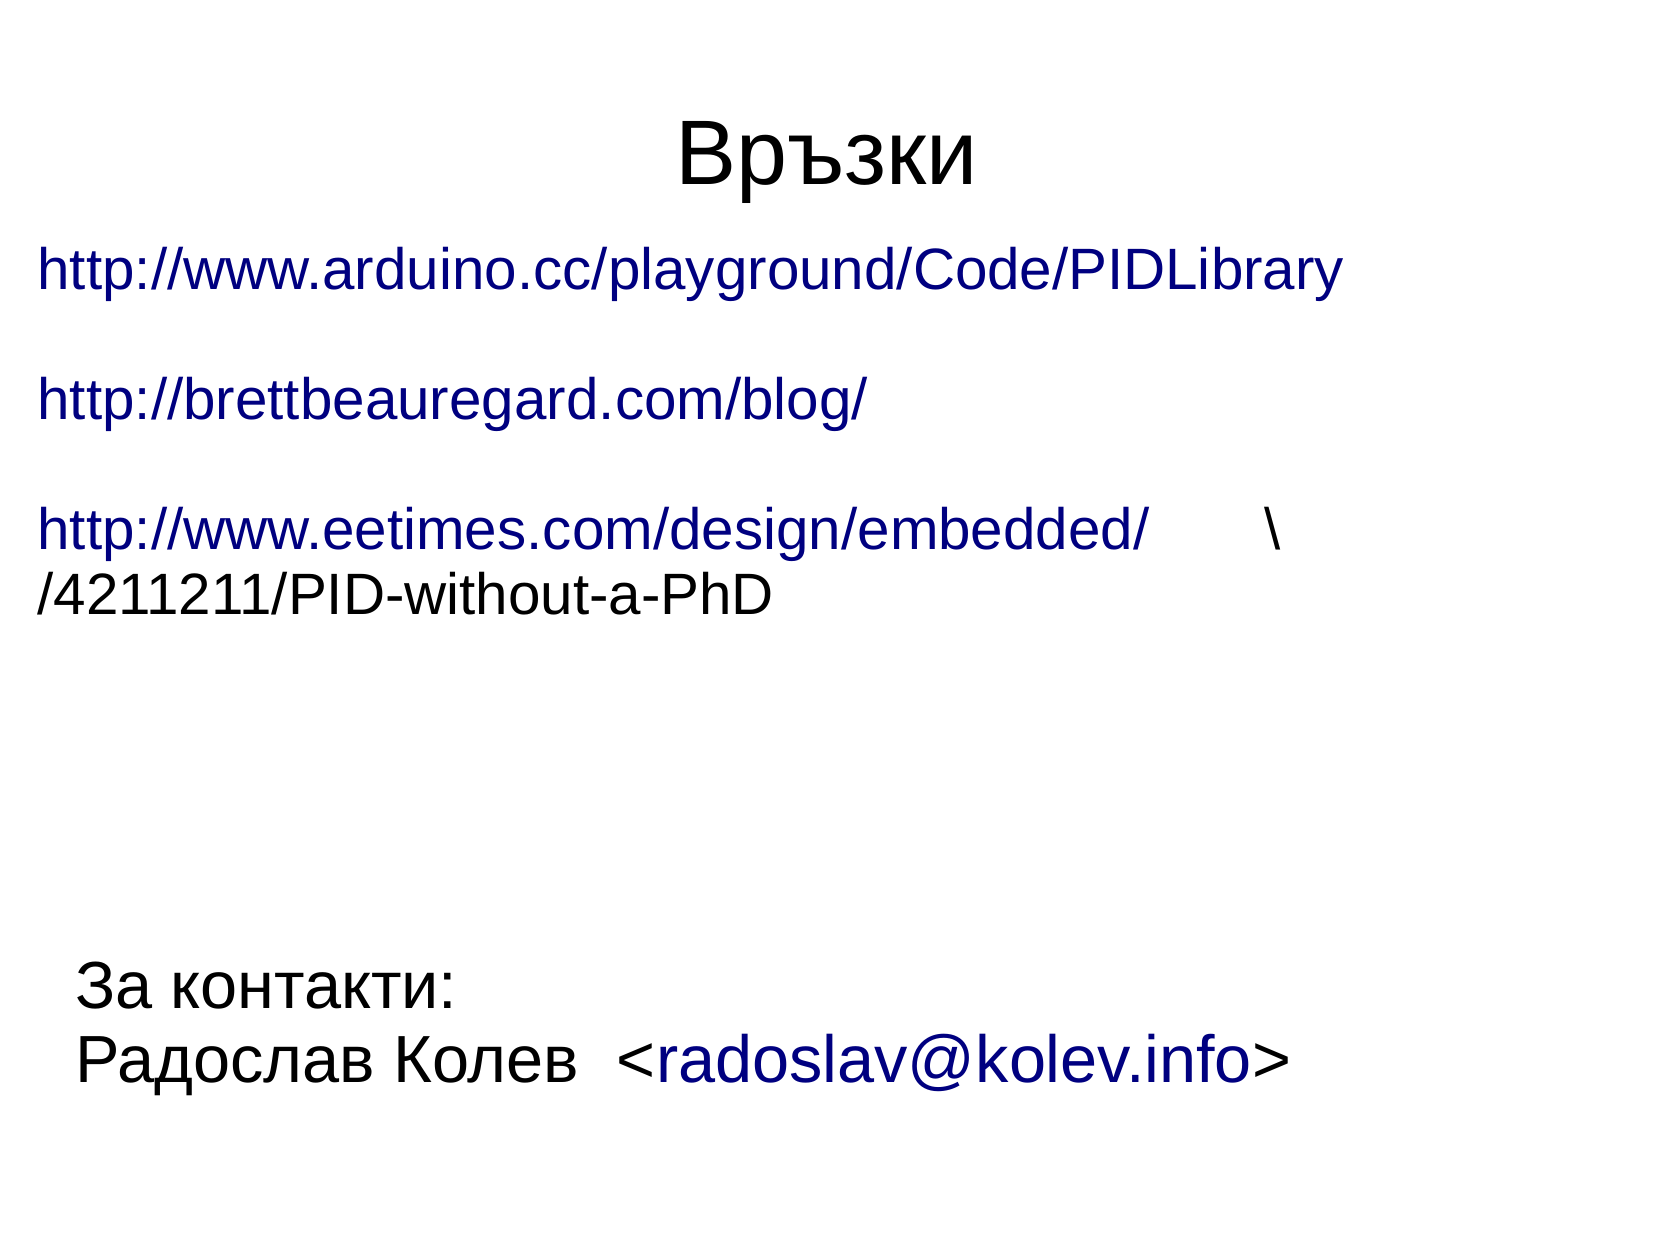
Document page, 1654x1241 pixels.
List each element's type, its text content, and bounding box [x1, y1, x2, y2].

subtitle http://www.arduino.cc/playground/Code/PIDLibrary http://brettbeauregard.com/blog/ http://www.eetimes.com/design/embedded/ \ /4211211/PID-without-a-PhD [37, 225, 1526, 1029]
title Връзки [82, 56, 1571, 250]
title За контакти: Радослав Колев <radoslav@kolev.info> [75, 862, 1563, 1183]
